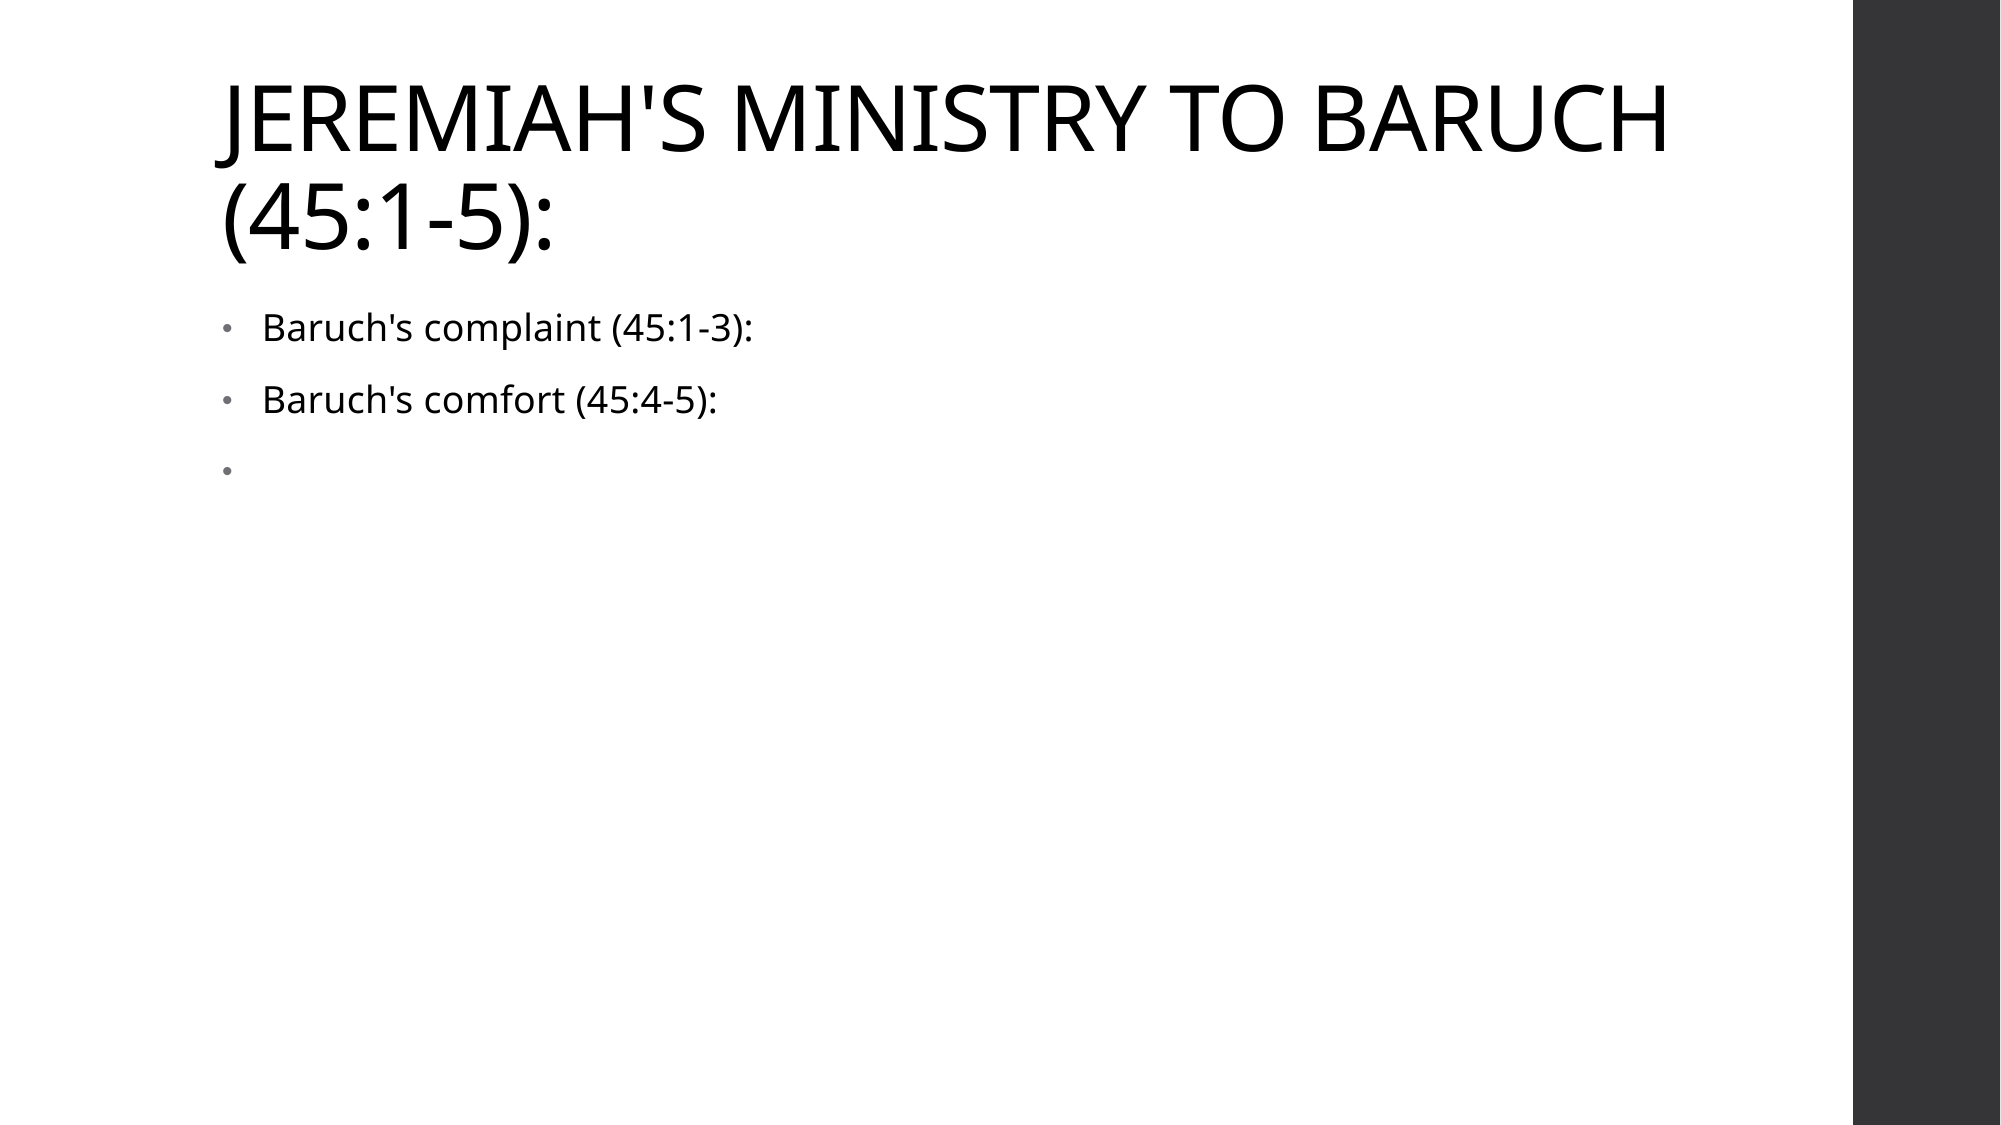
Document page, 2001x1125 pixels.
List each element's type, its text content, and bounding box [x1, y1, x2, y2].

list Baruch's complaint (45:1-3): Baruch's comfort (45:4-5): [206, 299, 1617, 1014]
title JEREMIAH'S MINISTRY TO BARUCH (45:1-5): [206, 60, 1797, 278]
